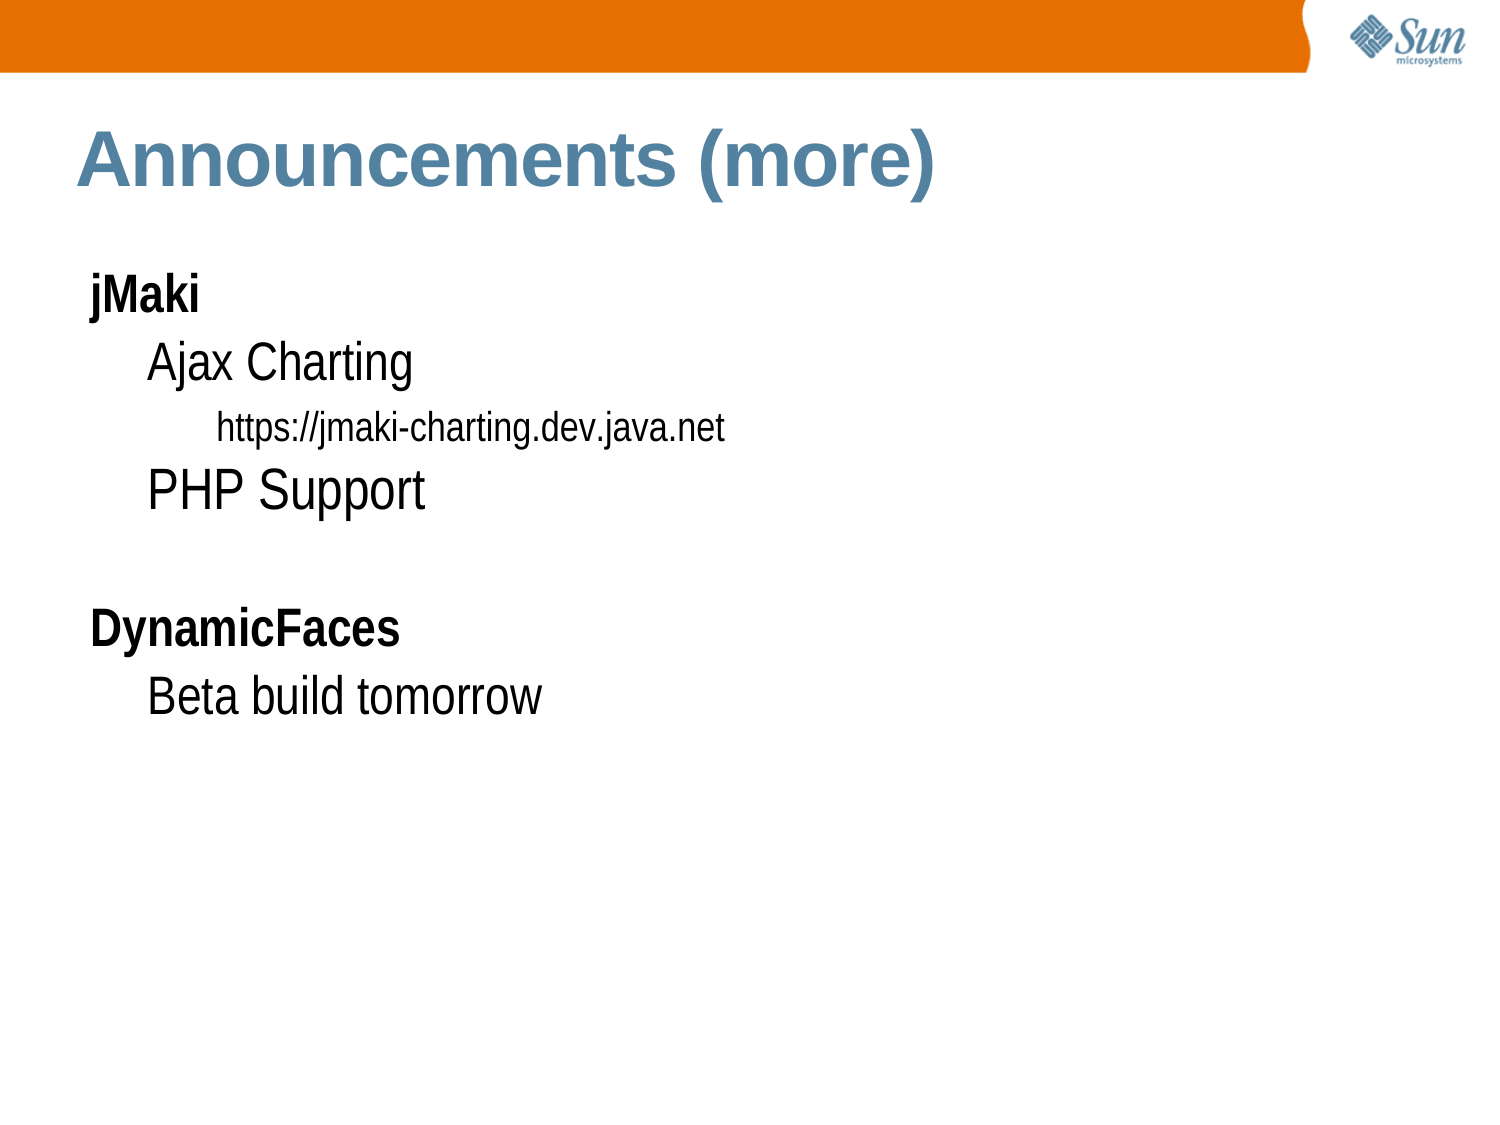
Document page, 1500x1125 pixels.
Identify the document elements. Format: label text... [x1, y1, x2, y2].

picture [0, 0, 1500, 75]
title Announcements (more) [75, 122, 1437, 227]
list jMaki Ajax Charting https://jmaki-charting.dev.java.net PHP Support DynamicFaces Beta build tomorrow [70, 270, 1463, 962]
